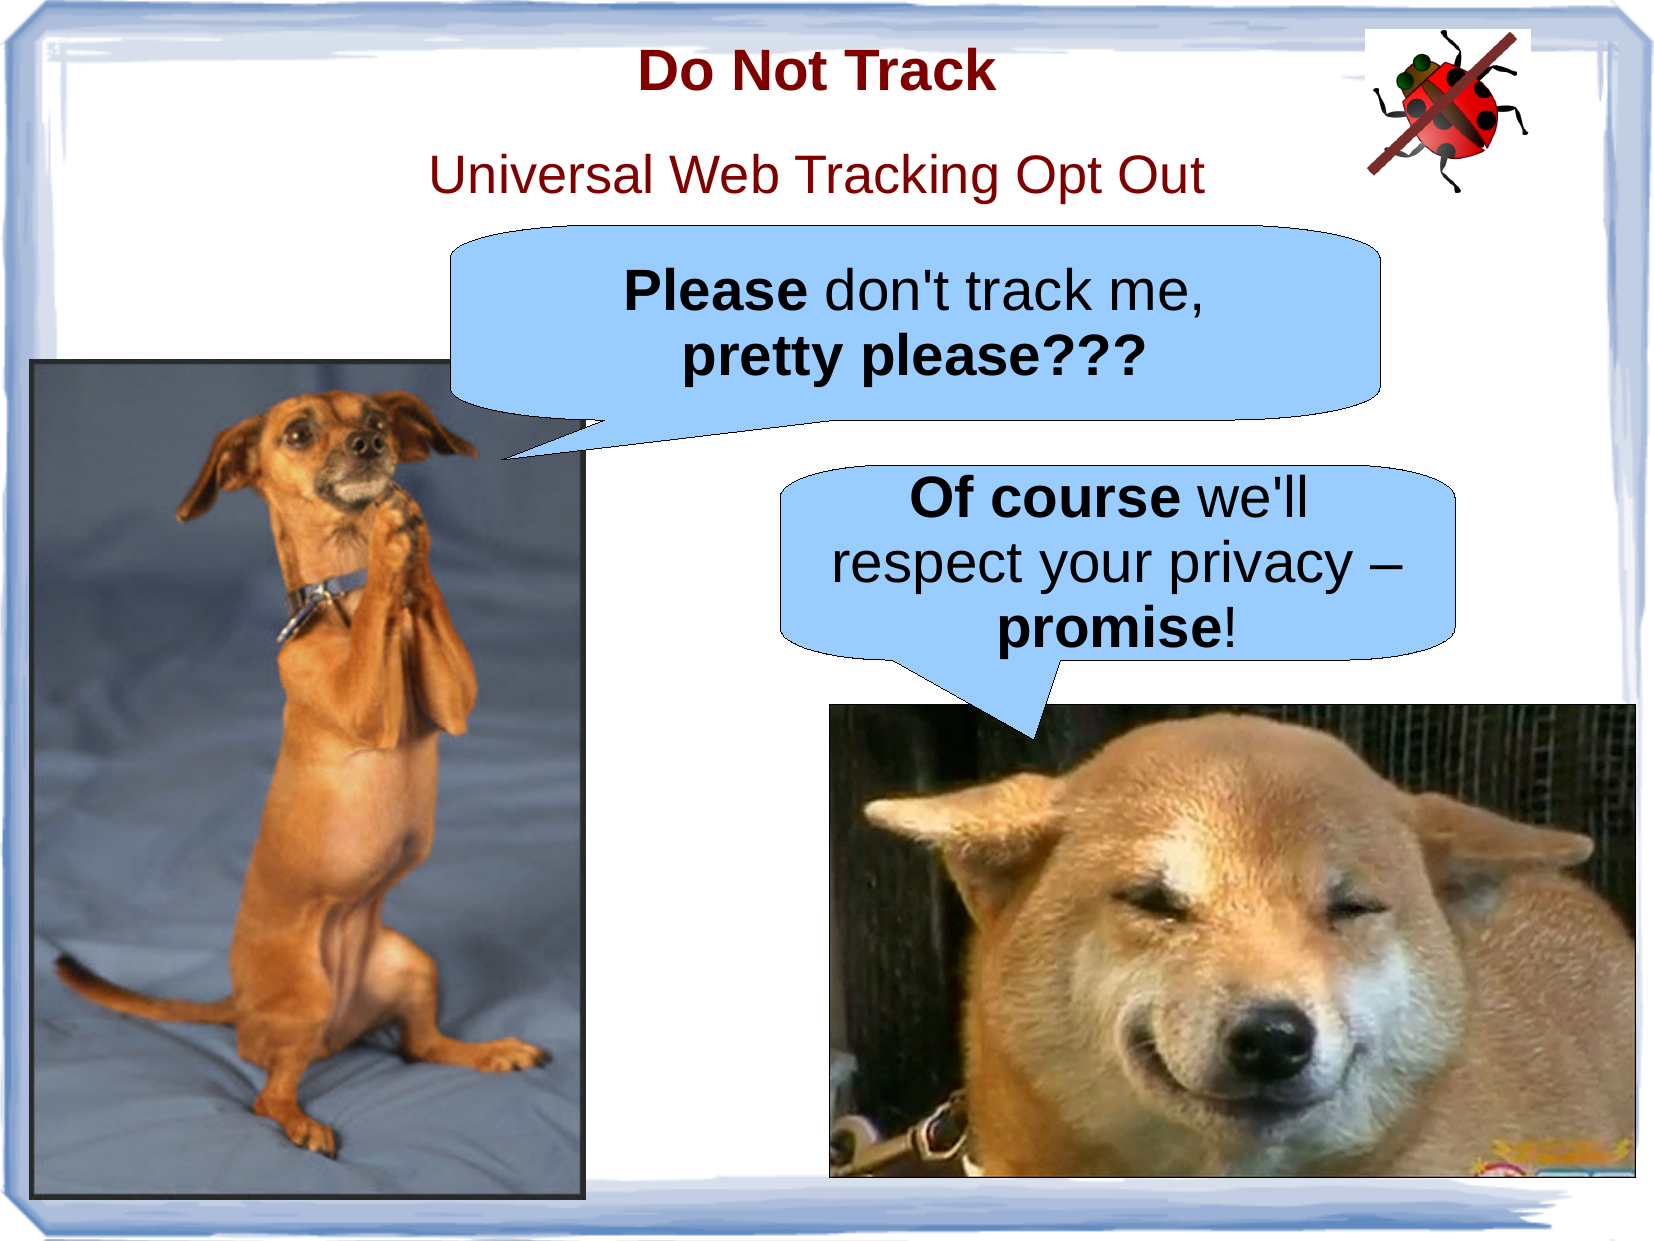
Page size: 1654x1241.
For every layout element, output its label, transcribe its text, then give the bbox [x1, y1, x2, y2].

text_box Do Not Track Universal Web Tracking Opt Out [60, 30, 1576, 213]
picture [0, 0, 1654, 1241]
text_box Of course we'll respect your privacy – promise! [780, 465, 1456, 740]
text_box Please don't track me, pretty please??? [450, 225, 1381, 460]
